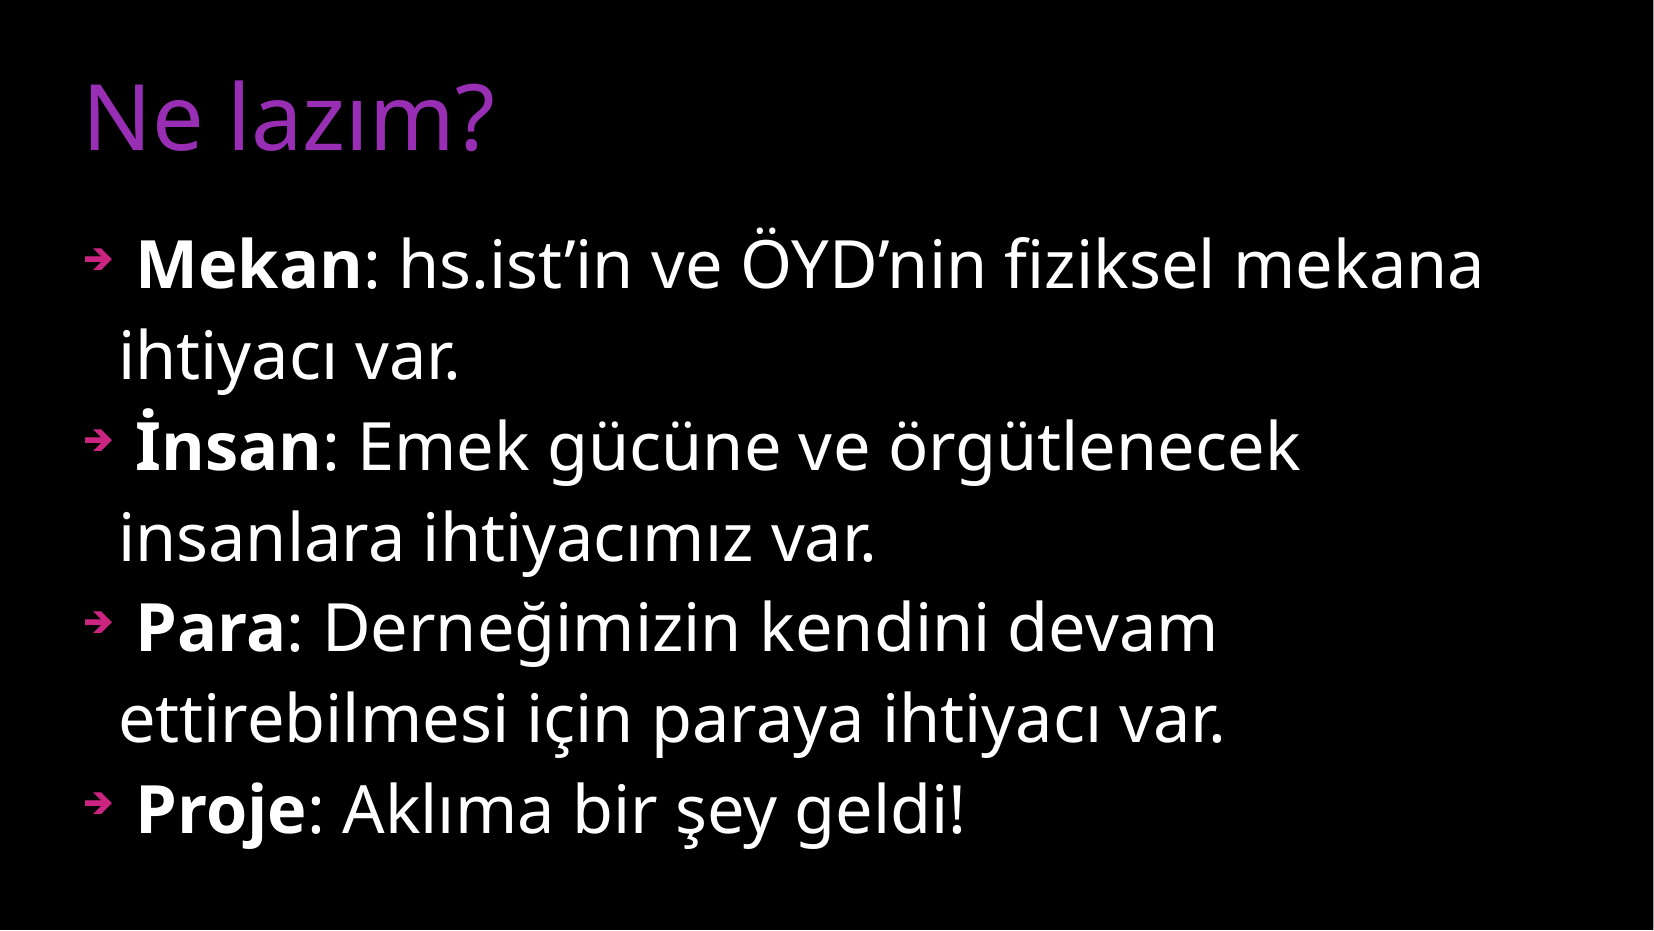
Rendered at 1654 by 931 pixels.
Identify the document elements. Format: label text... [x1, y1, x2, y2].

title Ne lazım? [82, 37, 1571, 193]
subtitle Mekan: hs.ist’in ve ÖYD’nin fiziksel mekana ihtiyacı var. İnsan: Emek gücüne ve örgütlenecek insanlara ihtiyacımız var. Para: Derneğimizin kendini devam ettirebilmesi için paraya ihtiyacı var. Proje: Aklıma bir şey geldi! [82, 217, 1571, 766]
